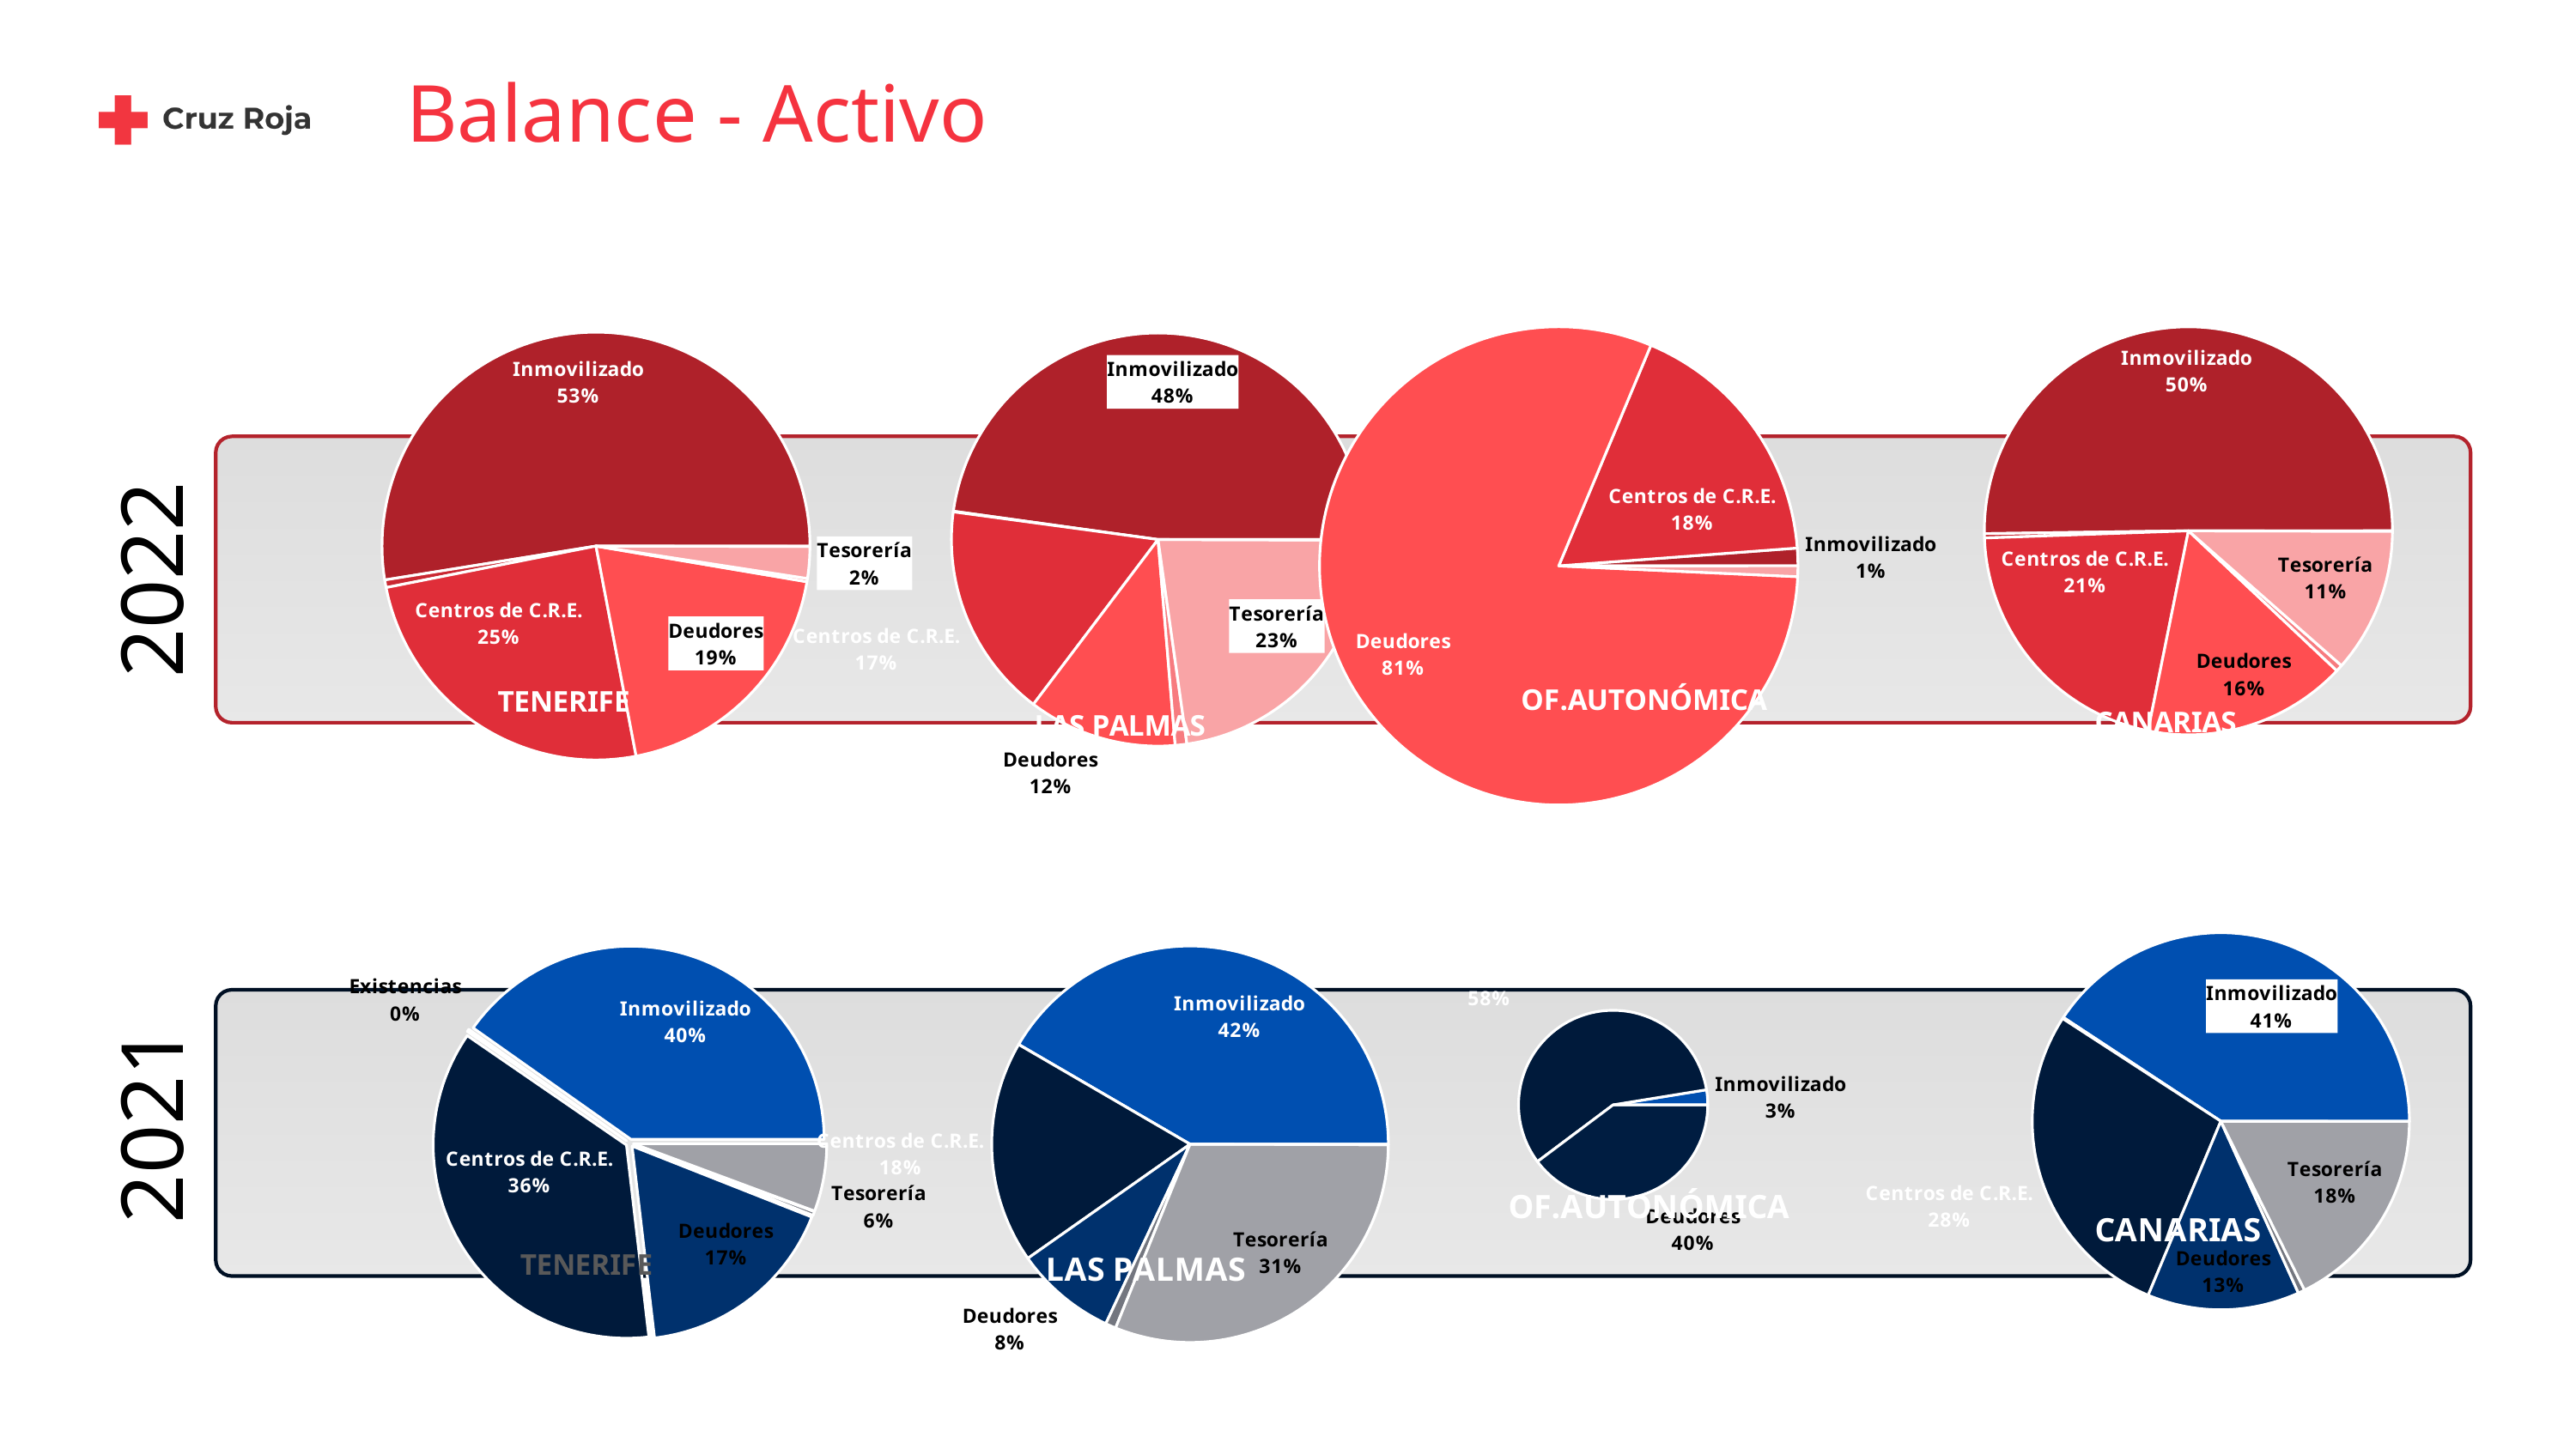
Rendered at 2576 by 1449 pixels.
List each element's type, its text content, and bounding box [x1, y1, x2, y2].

text_box 2021 [90, 956, 208, 1237]
text_box [216, 989, 261, 1276]
text_box 2022 [90, 436, 208, 692]
text_box Balance - Activo [393, 75, 2501, 165]
text_box [216, 436, 246, 723]
chart [246, 228, 2519, 1396]
